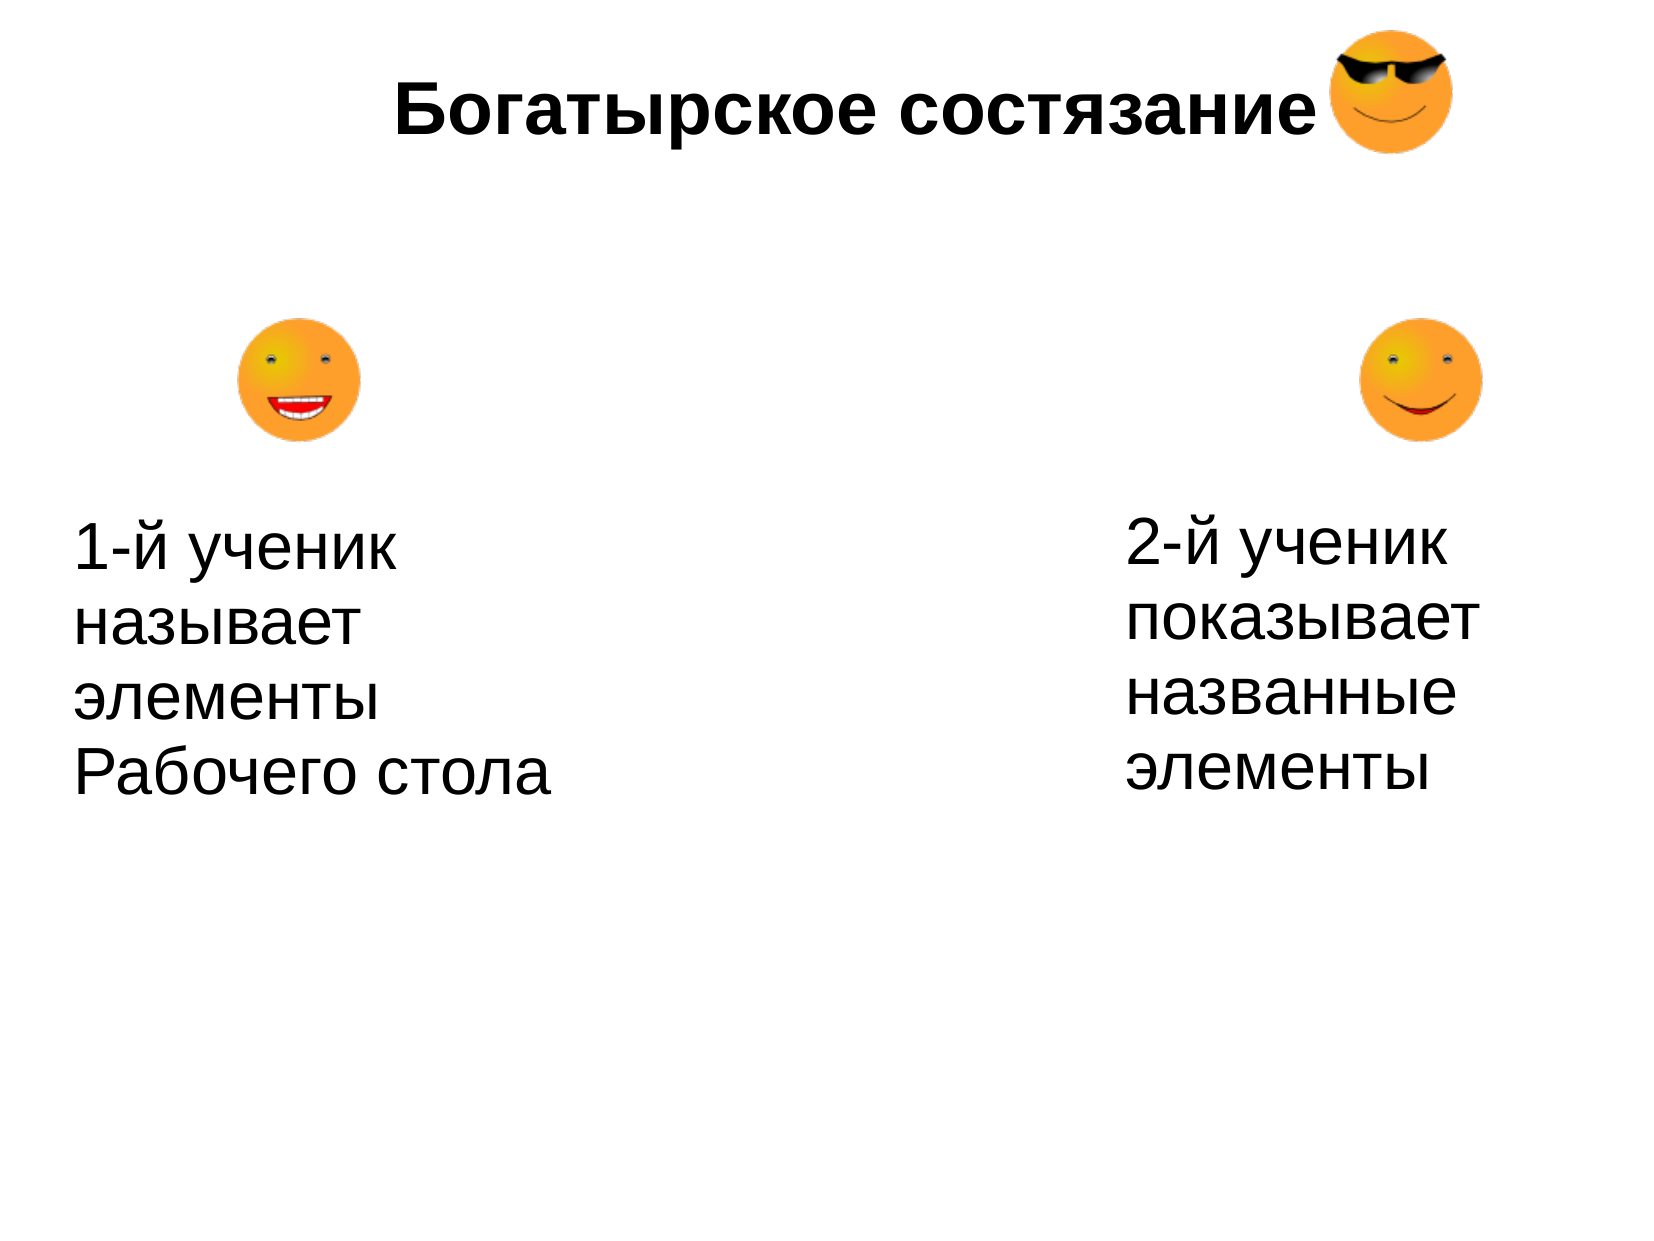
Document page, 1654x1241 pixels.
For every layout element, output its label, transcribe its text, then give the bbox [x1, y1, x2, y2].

picture [1358, 317, 1484, 443]
picture [236, 317, 362, 443]
picture [1328, 29, 1454, 155]
text_box Богатырское состязание [236, 59, 1477, 158]
text_box 1-й ученик называет элементы Рабочего стола [59, 501, 591, 816]
text_box 2-й ученик показывает названные элементы [1110, 497, 1642, 812]
